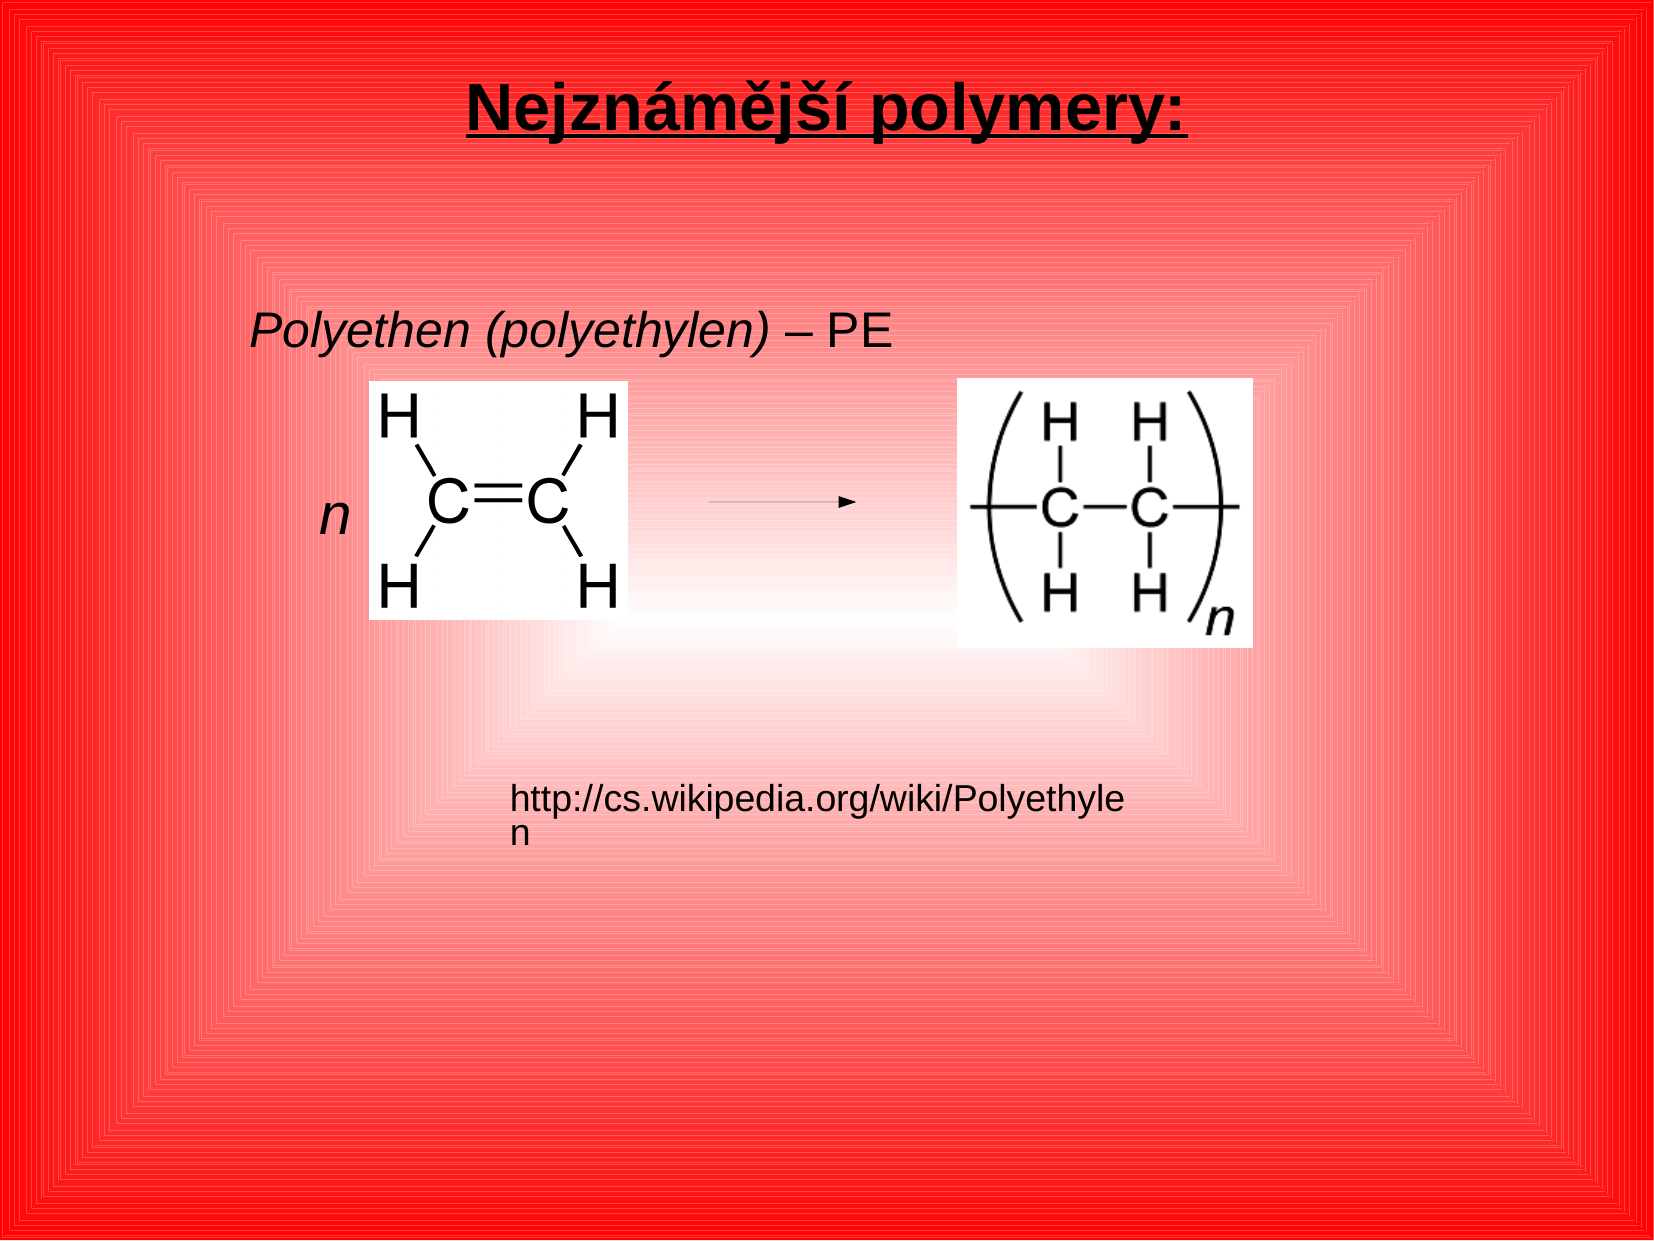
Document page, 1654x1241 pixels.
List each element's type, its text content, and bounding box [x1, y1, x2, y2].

title Nejznámější polymery: [82, 0, 1571, 208]
text_box http://cs.wikipedia.org/wiki/Polyethylen [494, 769, 1159, 869]
list Polyethen (polyethylen) – PE n [76, 118, 1565, 959]
picture [957, 378, 1253, 648]
picture [369, 381, 628, 620]
